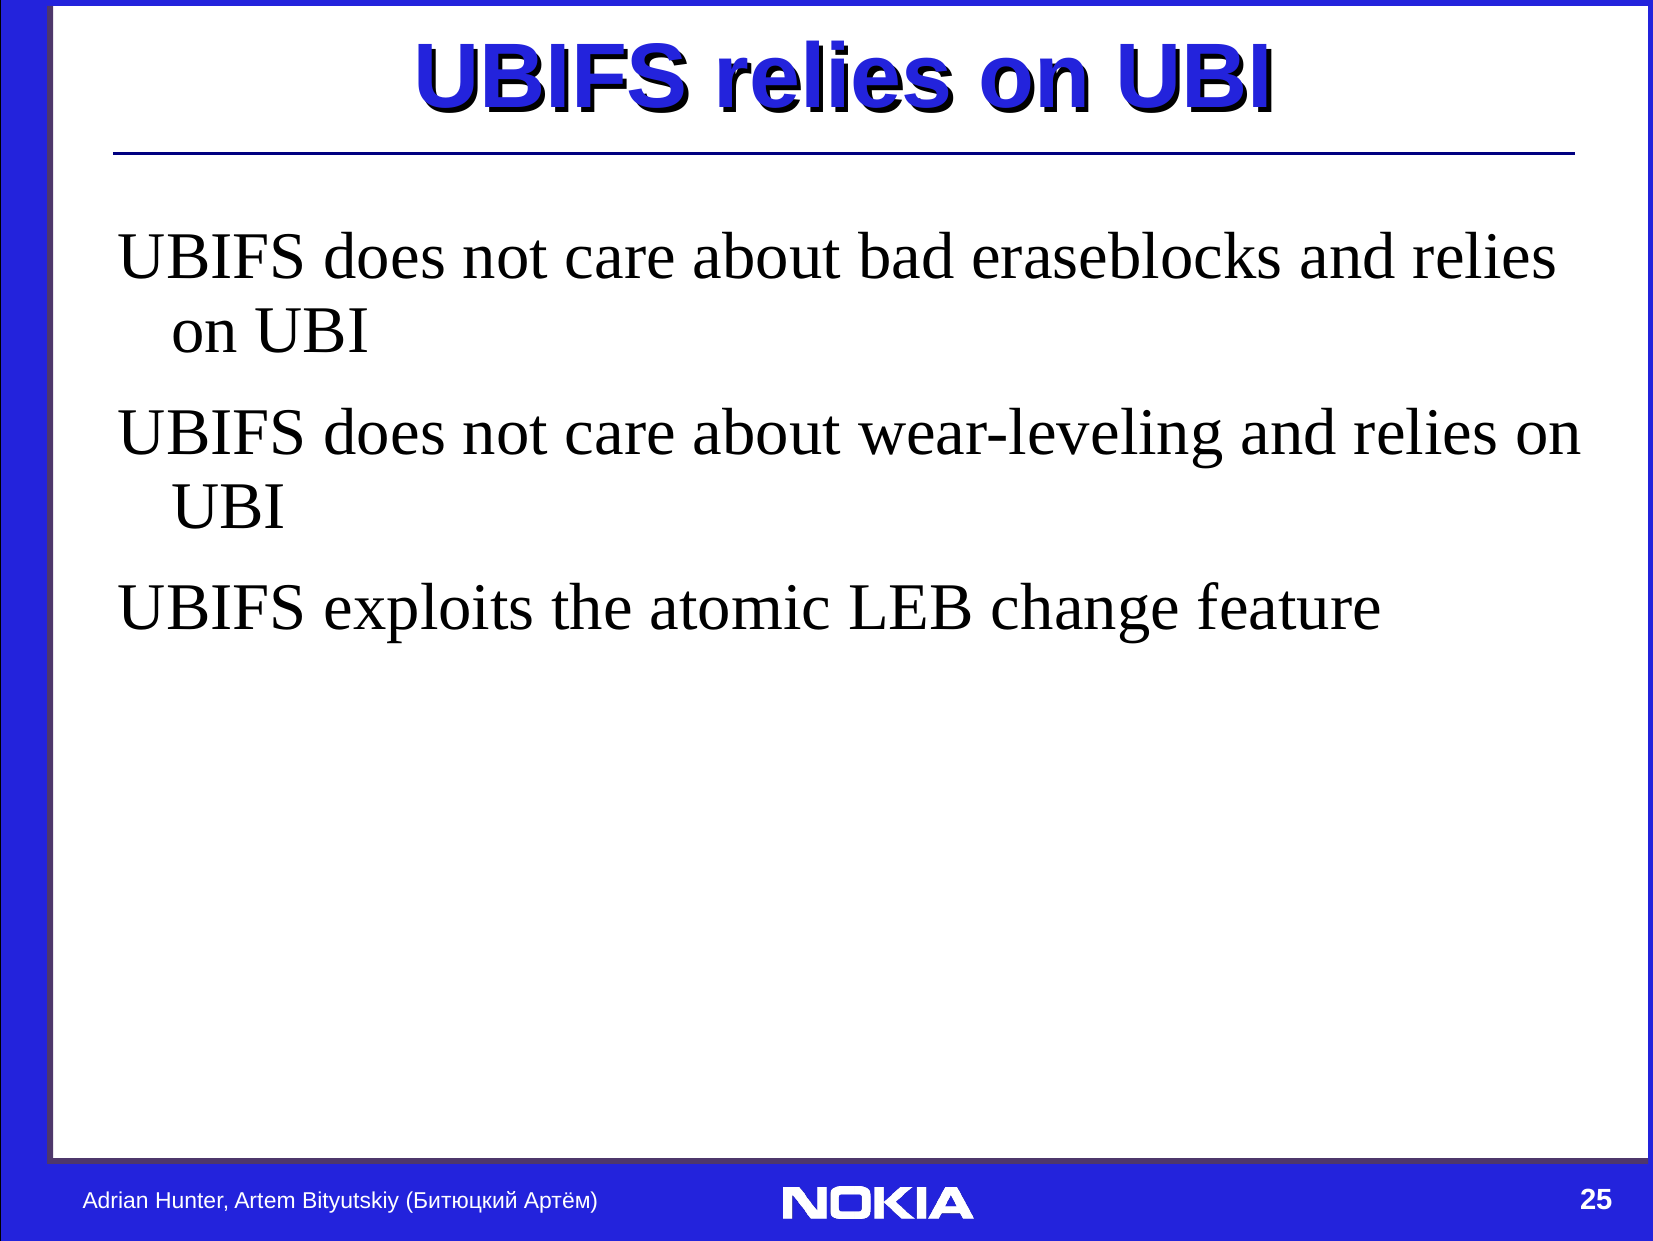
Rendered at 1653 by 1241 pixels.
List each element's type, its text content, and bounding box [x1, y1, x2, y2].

list UBIFS does not care about bad eraseblocks and relies on UBI UBIFS does not care about wear-leveling and relies on UBI UBIFS exploits the atomic LEB change feature [100, 219, 1588, 1072]
picture [783, 1186, 974, 1219]
title UBIFS relies on UBI [100, 2, 1588, 151]
